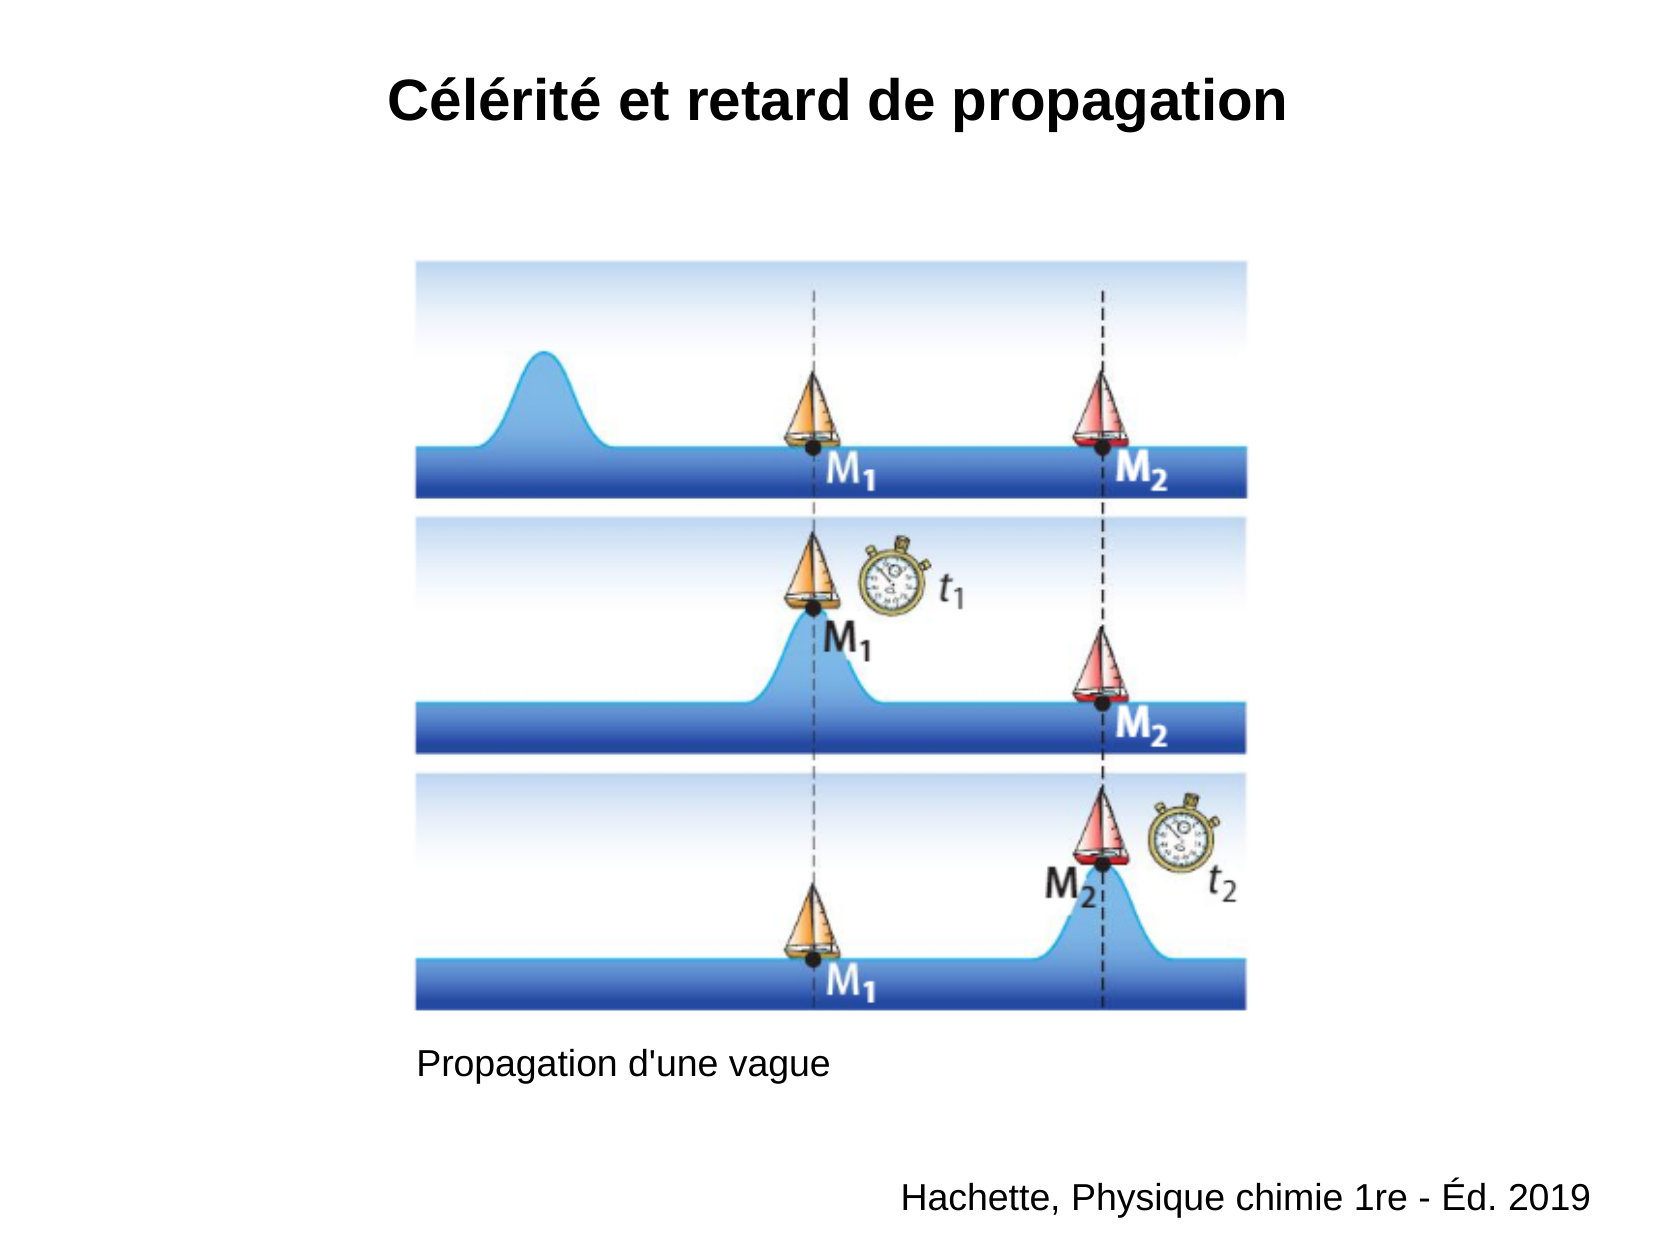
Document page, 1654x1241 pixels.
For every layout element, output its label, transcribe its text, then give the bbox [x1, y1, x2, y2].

text_box Célérité et retard de propagation [248, 60, 1430, 142]
text_box Propagation d'une vague [401, 1035, 1288, 1093]
text_box Hachette, Physique chimie 1re - Éd. 2019 [885, 1169, 1648, 1241]
picture [401, 247, 1261, 1035]
